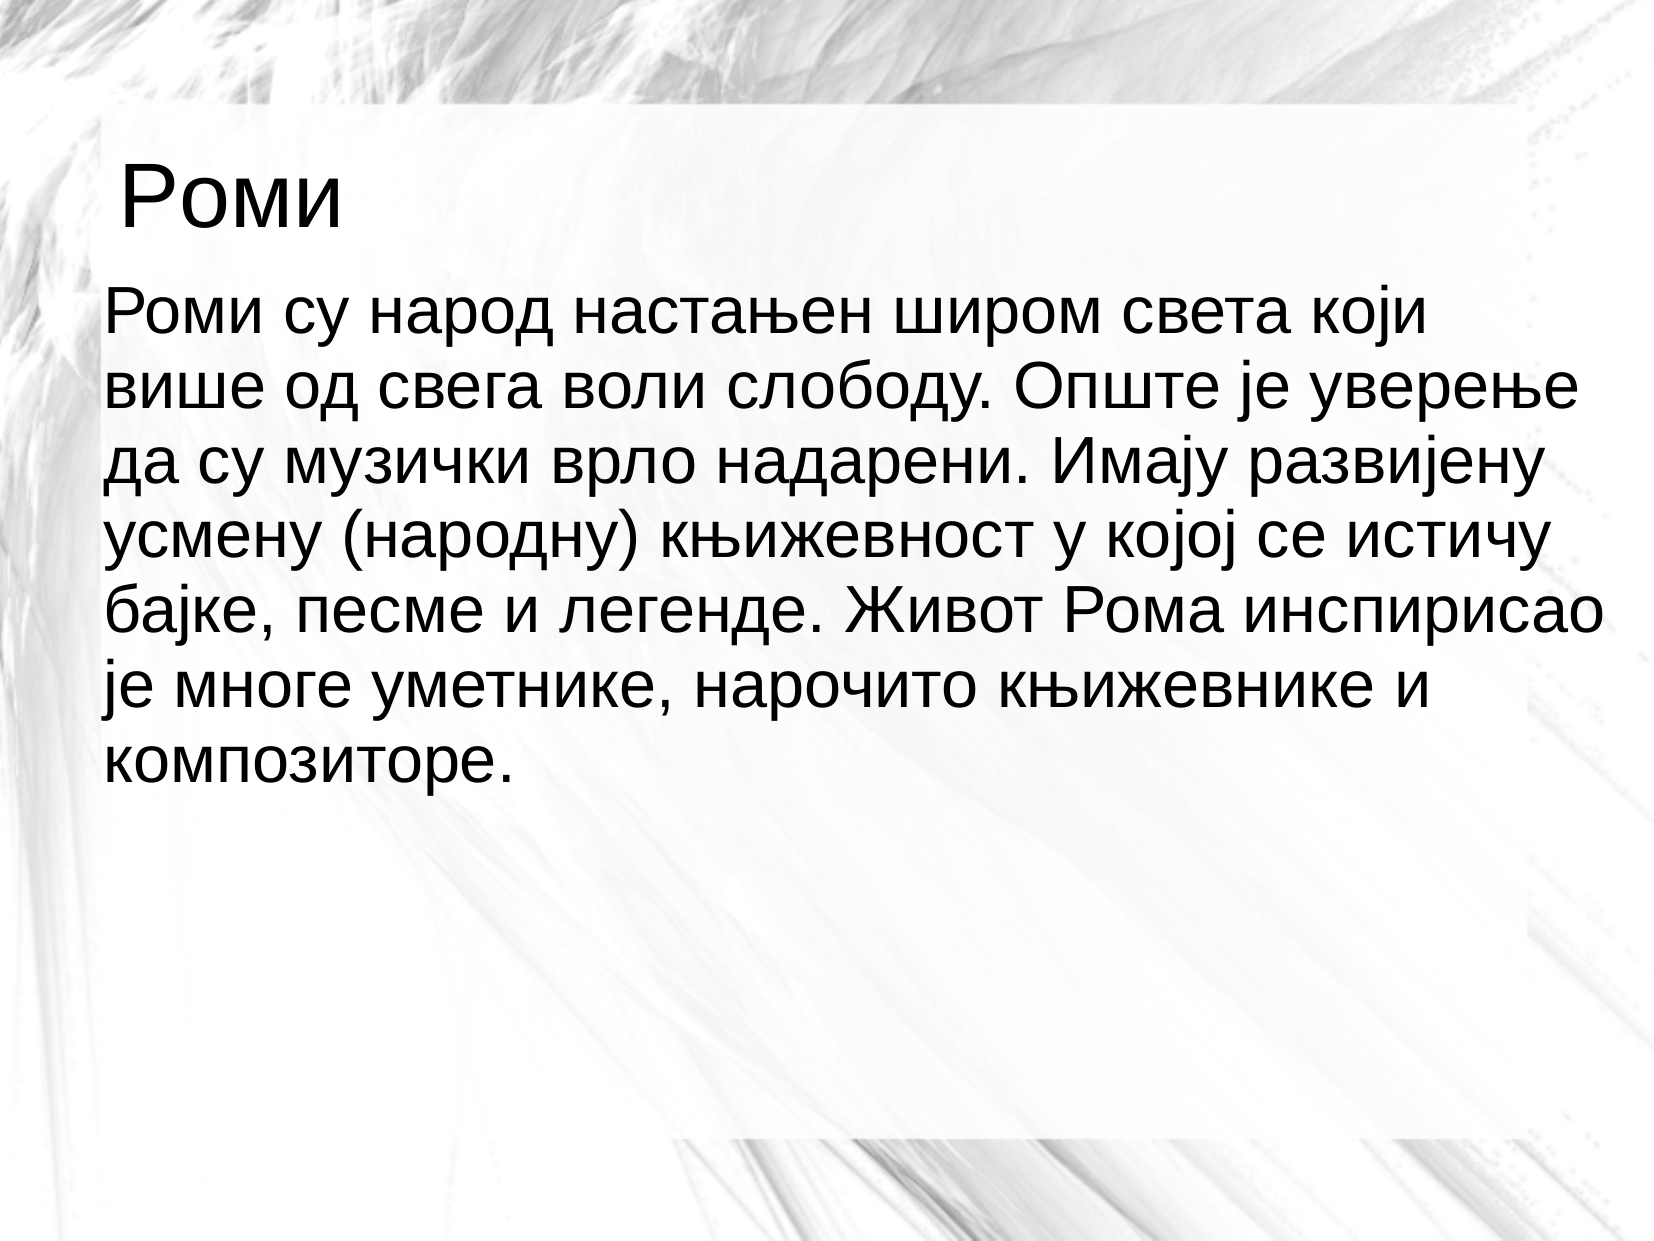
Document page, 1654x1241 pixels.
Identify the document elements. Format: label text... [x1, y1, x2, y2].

picture [0, 0, 1654, 1241]
text_box Роми су народ настањен широм света који више од свега воли слободу. Опште је уверење да су музички врло надарени. Имају развијену усмену (народну) књижевност у којој се истичу бајке, песме и легенде. Живот Рома инспирисао је многе уметнике, нарочито књижевнике и композиторе. [88, 265, 1625, 857]
title Роми [118, 112, 1506, 281]
